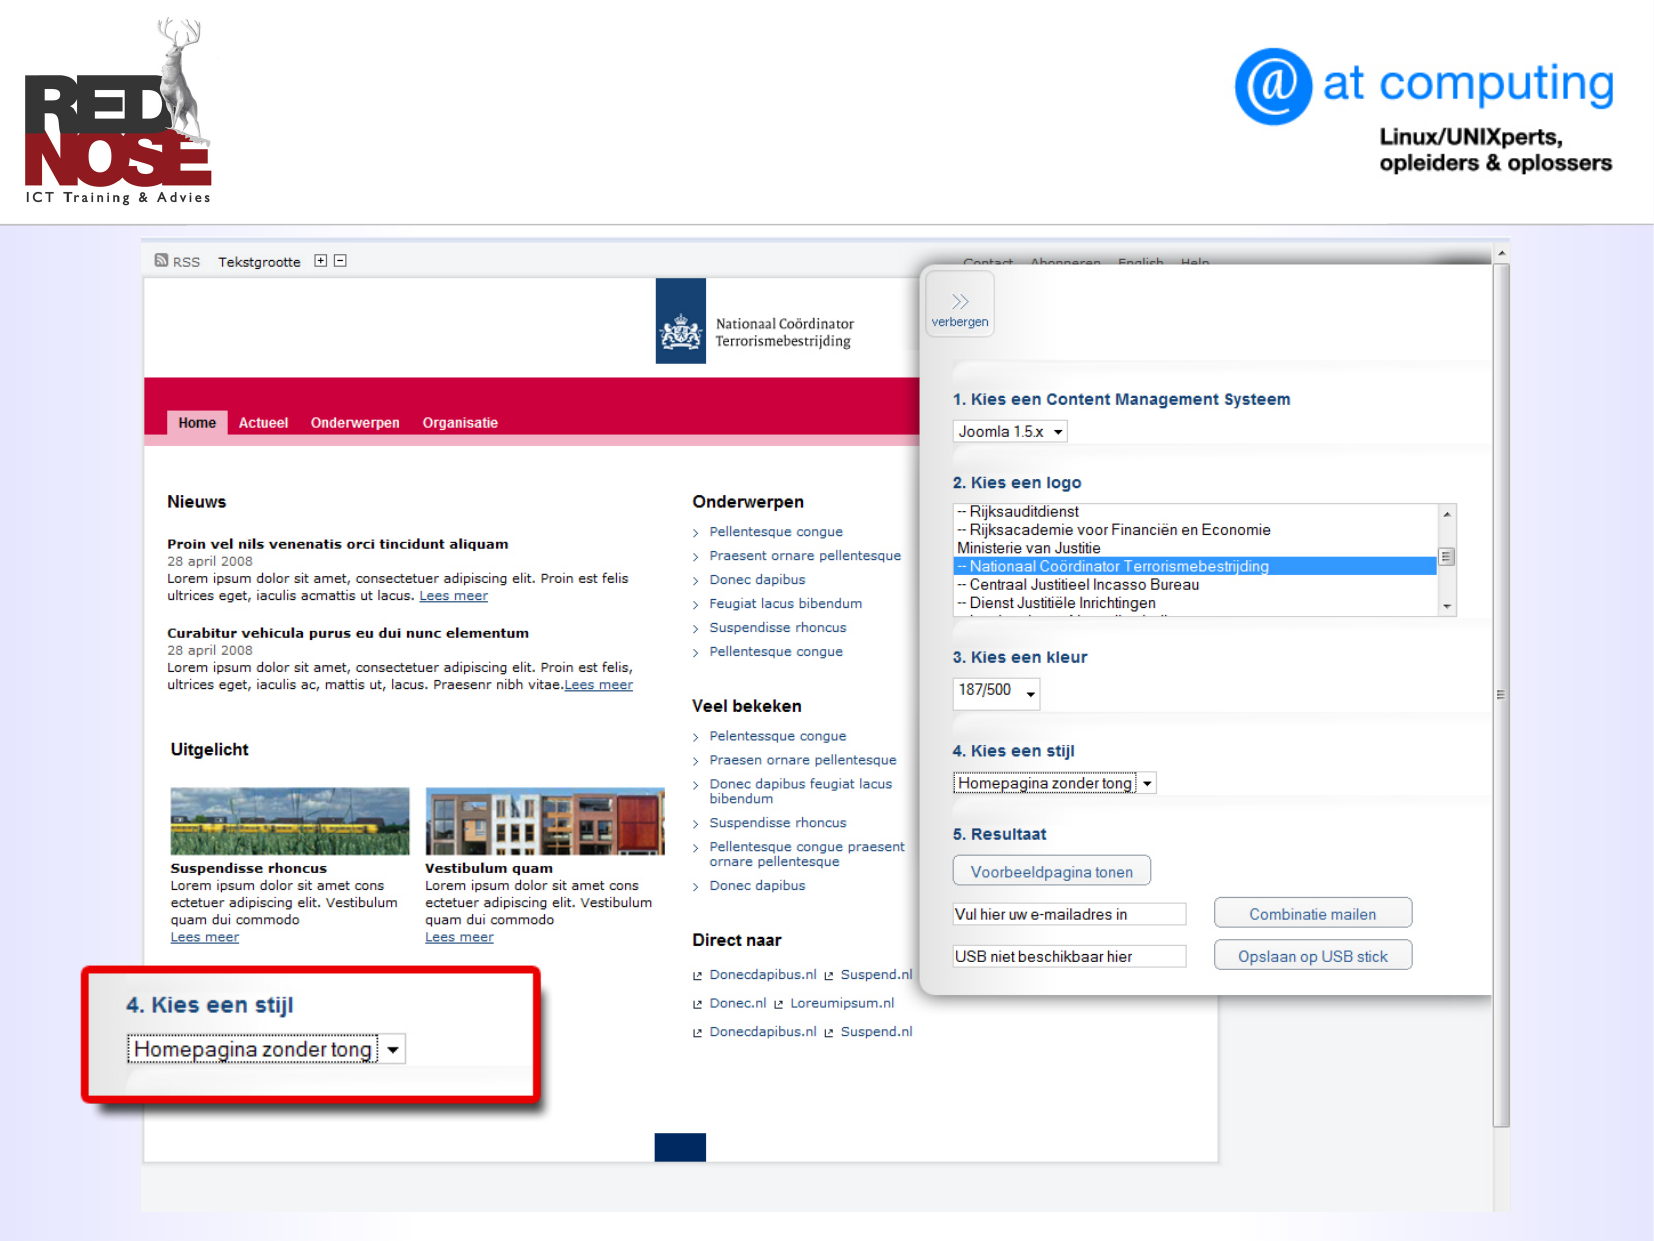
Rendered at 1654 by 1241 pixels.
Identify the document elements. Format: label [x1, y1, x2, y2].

picture [1224, 41, 1642, 189]
picture [17, 11, 219, 208]
picture [53, 236, 1511, 1212]
